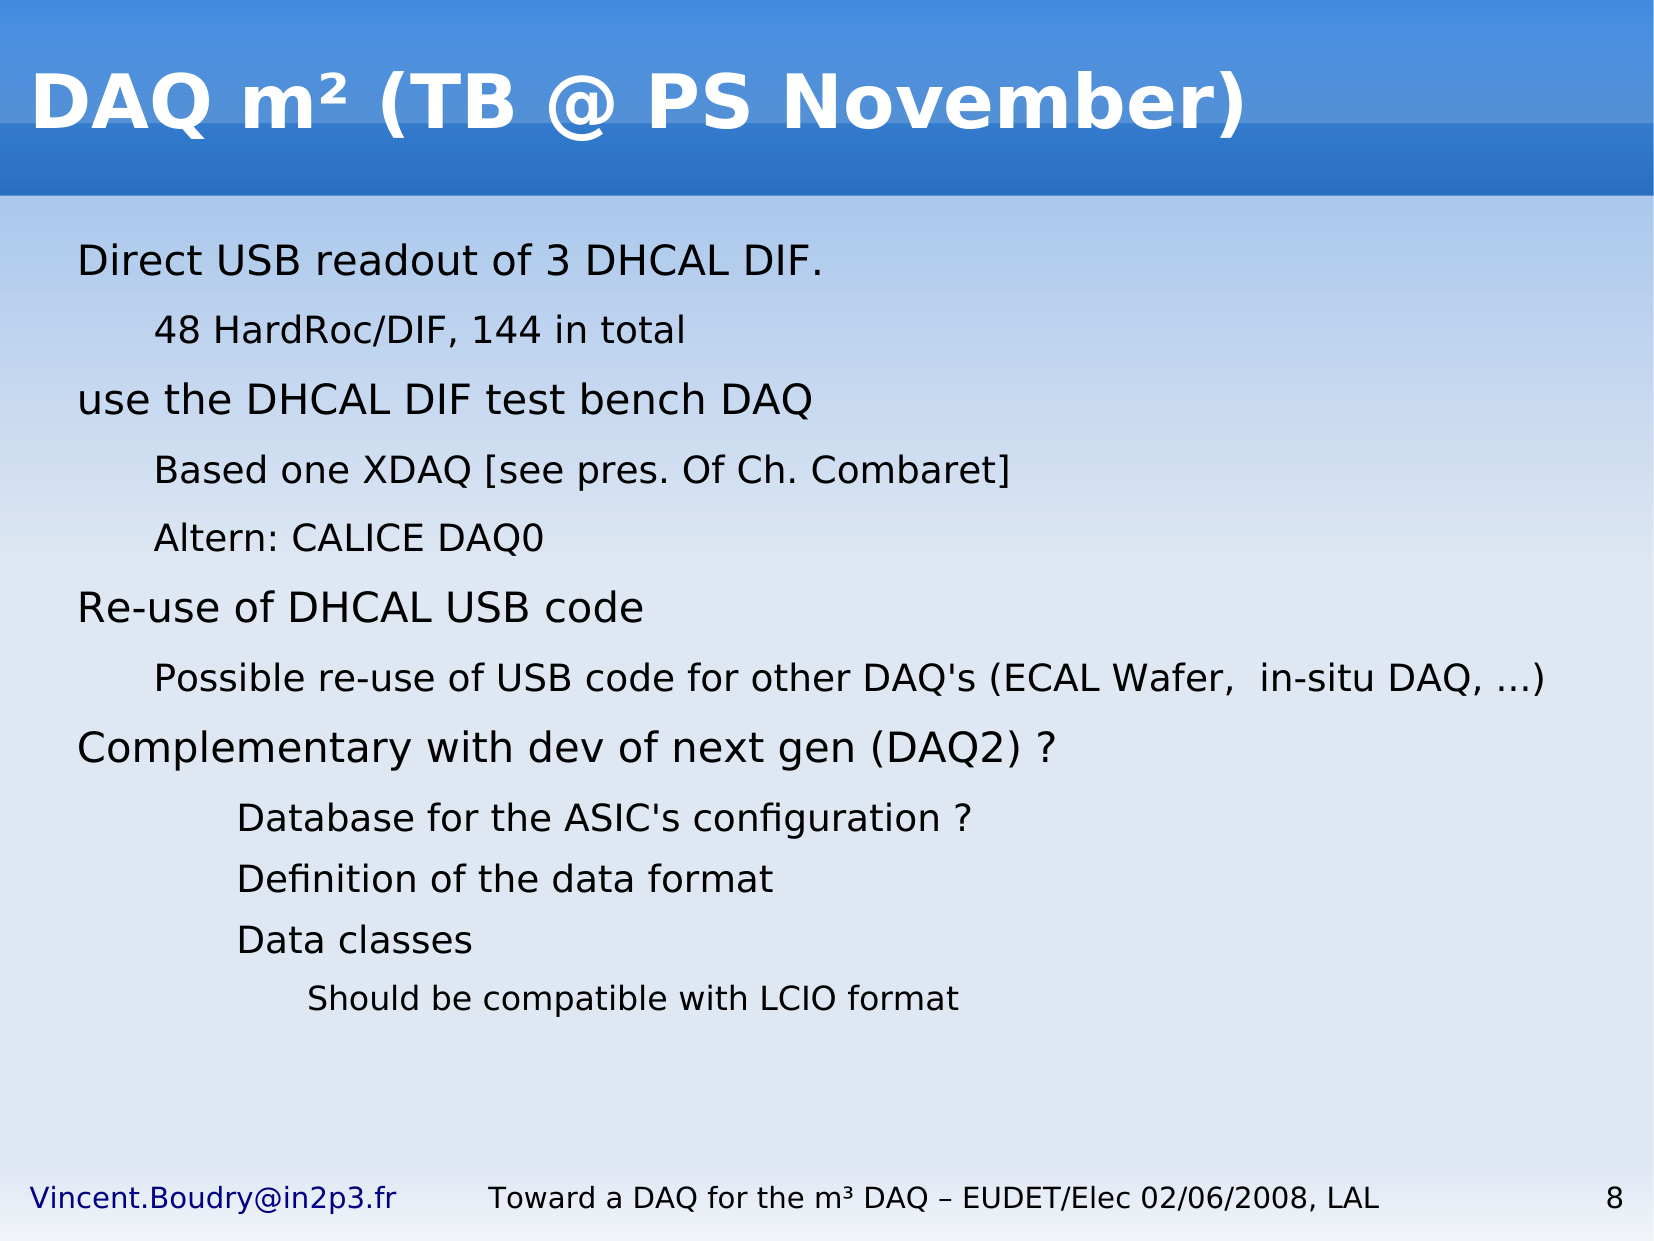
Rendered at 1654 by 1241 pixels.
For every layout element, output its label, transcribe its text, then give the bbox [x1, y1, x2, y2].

picture [0, 0, 1654, 1241]
title DAQ m² (TB @ PS November) [29, 0, 1654, 207]
list Direct USB readout of 3 DHCAL DIF. 48 HardRoc/DIF, 144 in total use the DHCAL DIF test bench DAQ Based one XDAQ [see pres. Of Ch. Combaret] Altern: CALICE DAQ0 Re-use of DHCAL USB code Possible re-use of USB code for other DAQ's (ECAL Wafer, in-situ DAQ, ...) Complementary with dev of next gen (DAQ2) ? Database for the ASIC's configuration ? Definition of the data format Data classes Should be compatible with LCIO format [59, 236, 1595, 1137]
